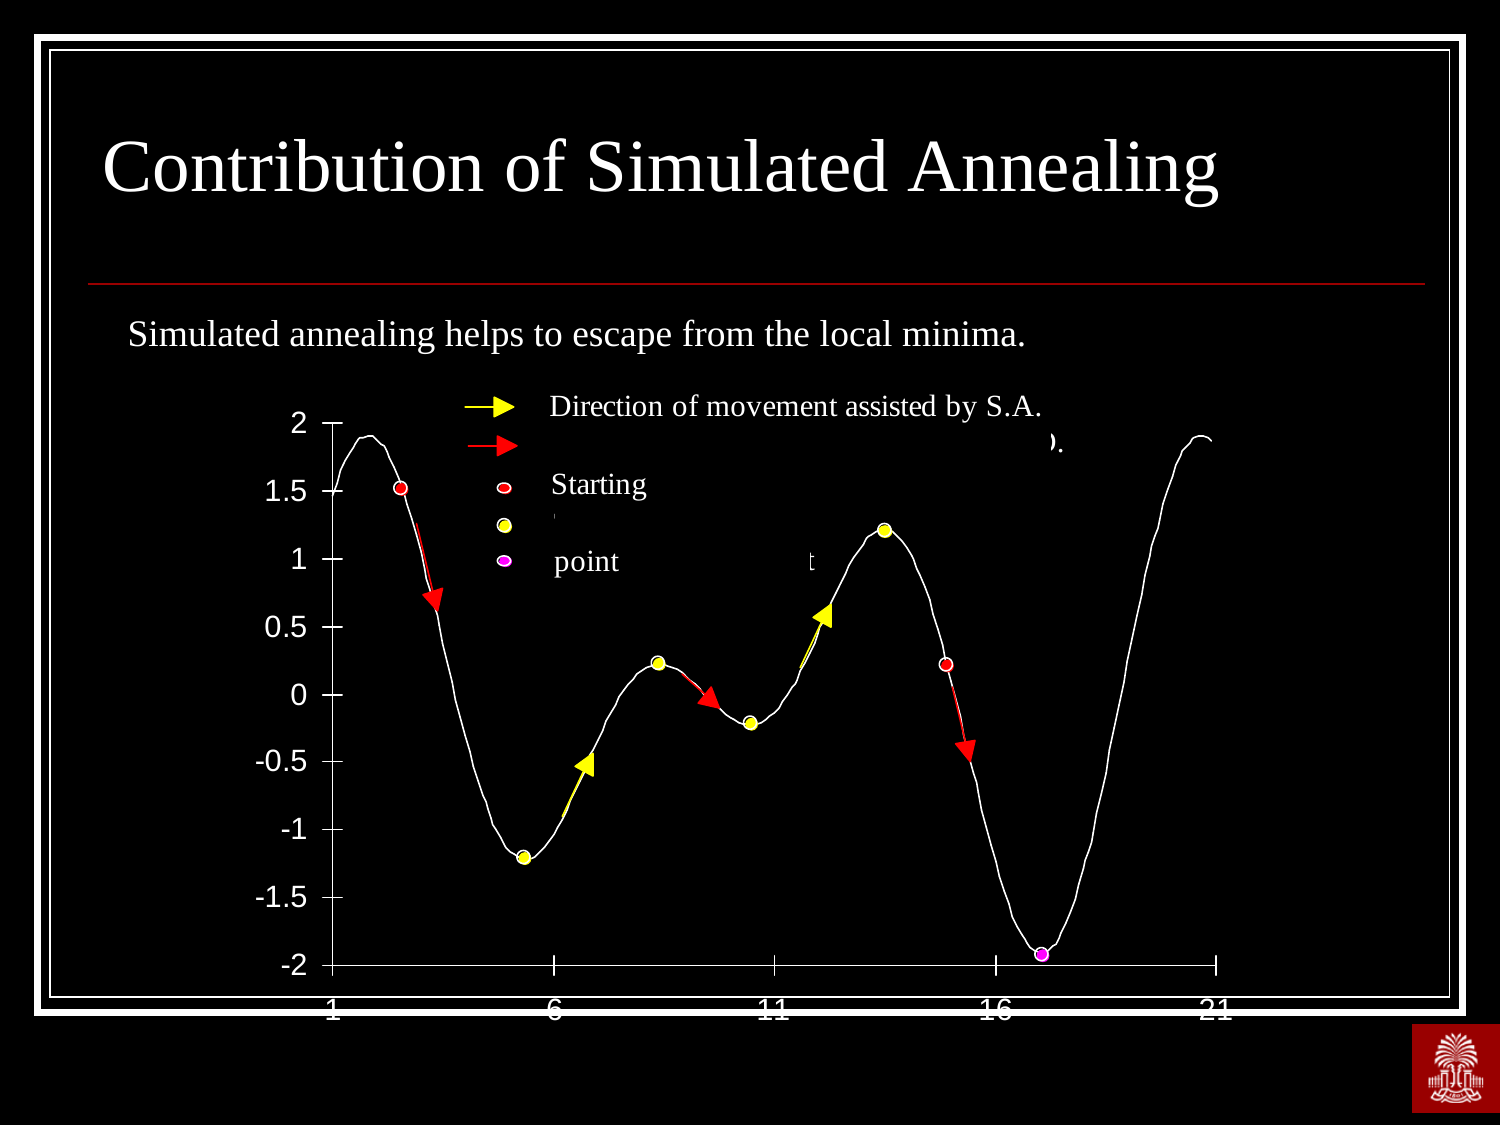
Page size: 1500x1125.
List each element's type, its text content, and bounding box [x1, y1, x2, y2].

list Simulated annealing helps to escape from the local minima. [112, 312, 1388, 413]
chart [223, 371, 1260, 1063]
picture [1412, 1024, 1500, 1113]
title Contribution of Simulated Annealing [87, 77, 1426, 266]
